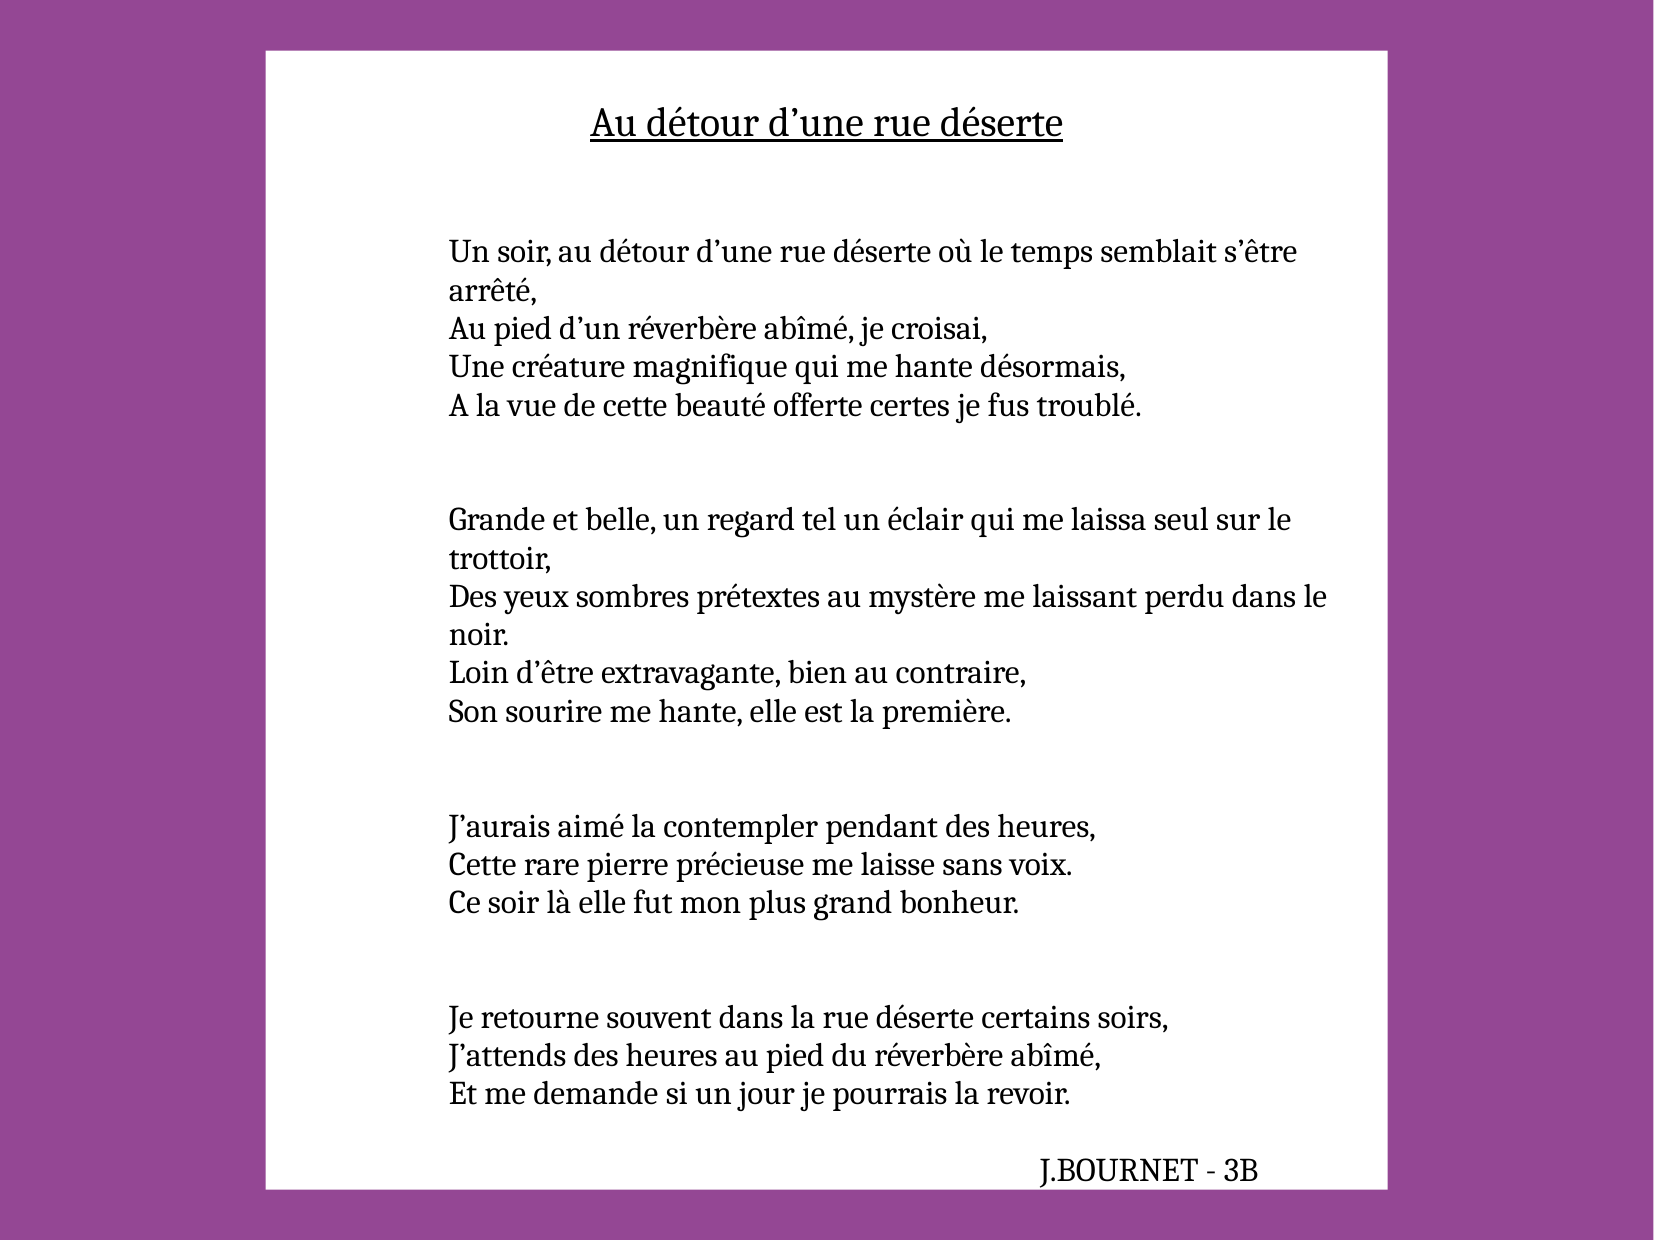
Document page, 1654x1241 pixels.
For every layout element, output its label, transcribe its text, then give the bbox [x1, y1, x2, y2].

subtitle Au détour d’une rue déserte Un soir, au détour d’une rue déserte où le temps semblait s’être arrêté, Au pied d’un réverbère abîmé, je croisai, Une créature magnifique qui me hante désormais, A la vue de cette beauté offerte certes je fus troublé. Grande et belle, un regard tel un éclair qui me laissa seul sur le trottoir, Des yeux sombres prétextes au mystère me laissant perdu dans le noir. Loin d’être extravagante, bien au contraire, Son sourire me hante, elle est la première. J’aurais aimé la contempler pendant des heures, Cette rare pierre précieuse me laisse sans voix. Ce soir là elle fut mon plus grand bonheur. Je retourne souvent dans la rue déserte certains soirs, J’attends des heures au pied du réverbère abîmé, Et me demande si un jour je pourrais la revoir. J.BOURNET - 3B [265, 58, 1388, 1182]
